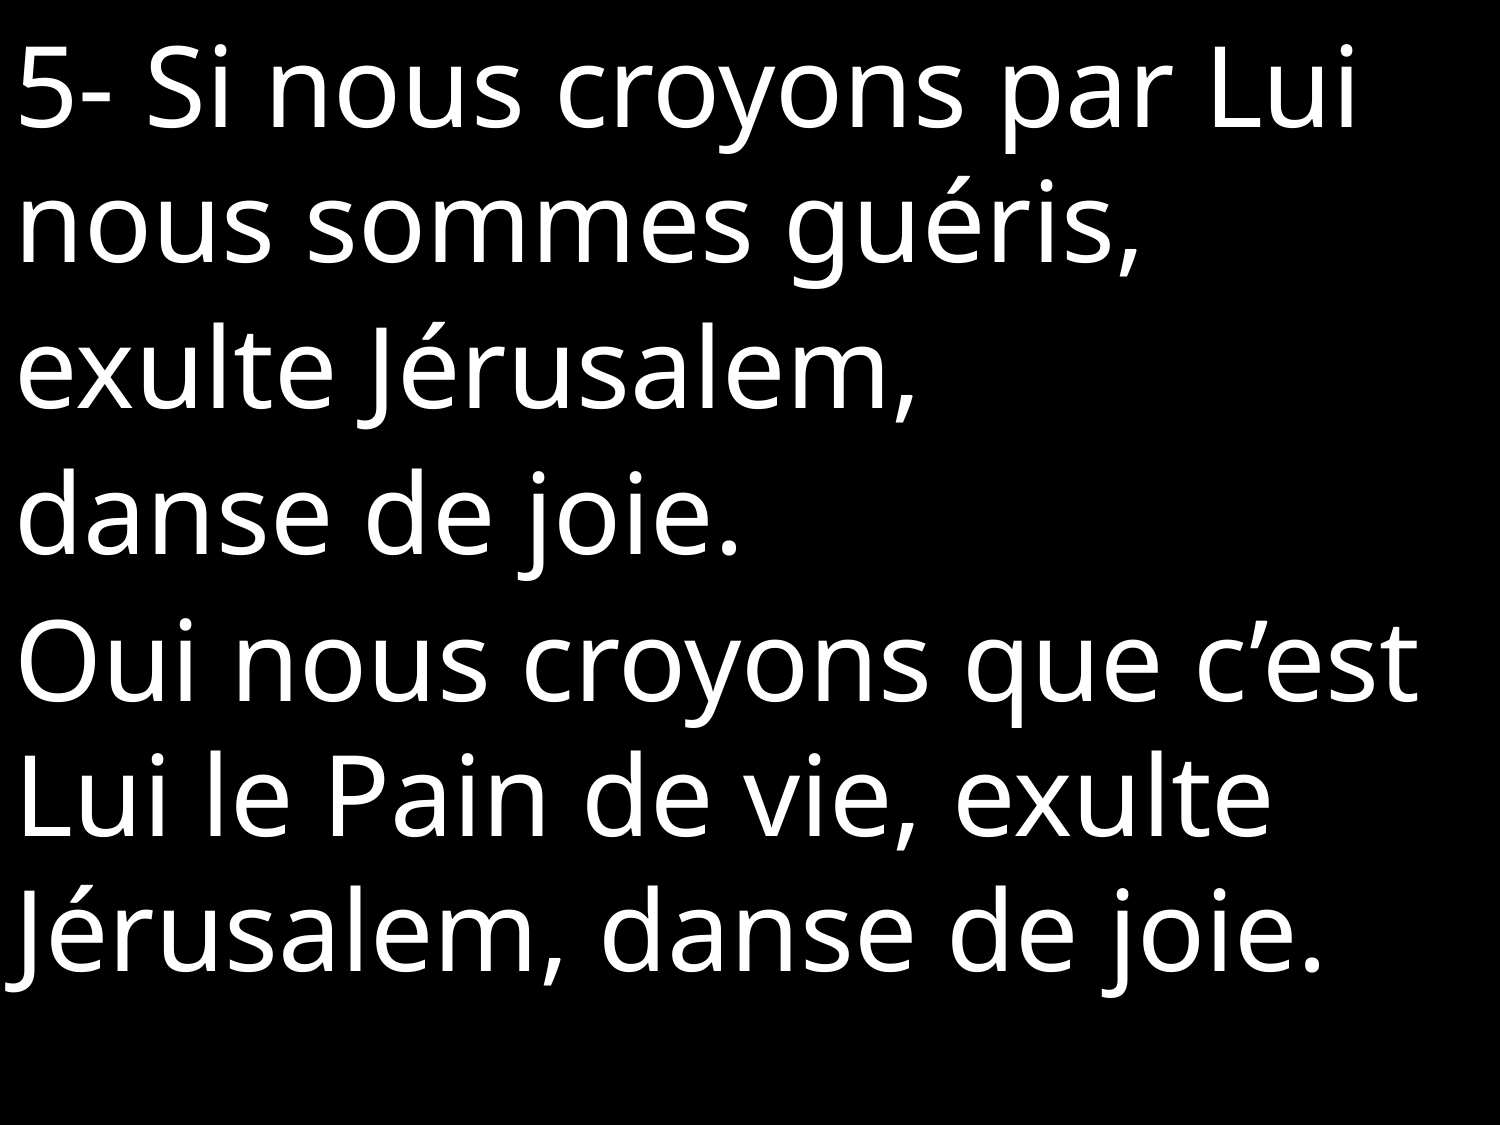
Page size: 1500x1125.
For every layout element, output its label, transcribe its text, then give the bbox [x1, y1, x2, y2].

list 5- Si nous croyons par Lui nous sommes guéris, exulte Jérusalem, danse de joie. Oui nous croyons que c’est Lui le Pain de vie, exulte Jérusalem, danse de joie. [0, 7, 1495, 1118]
